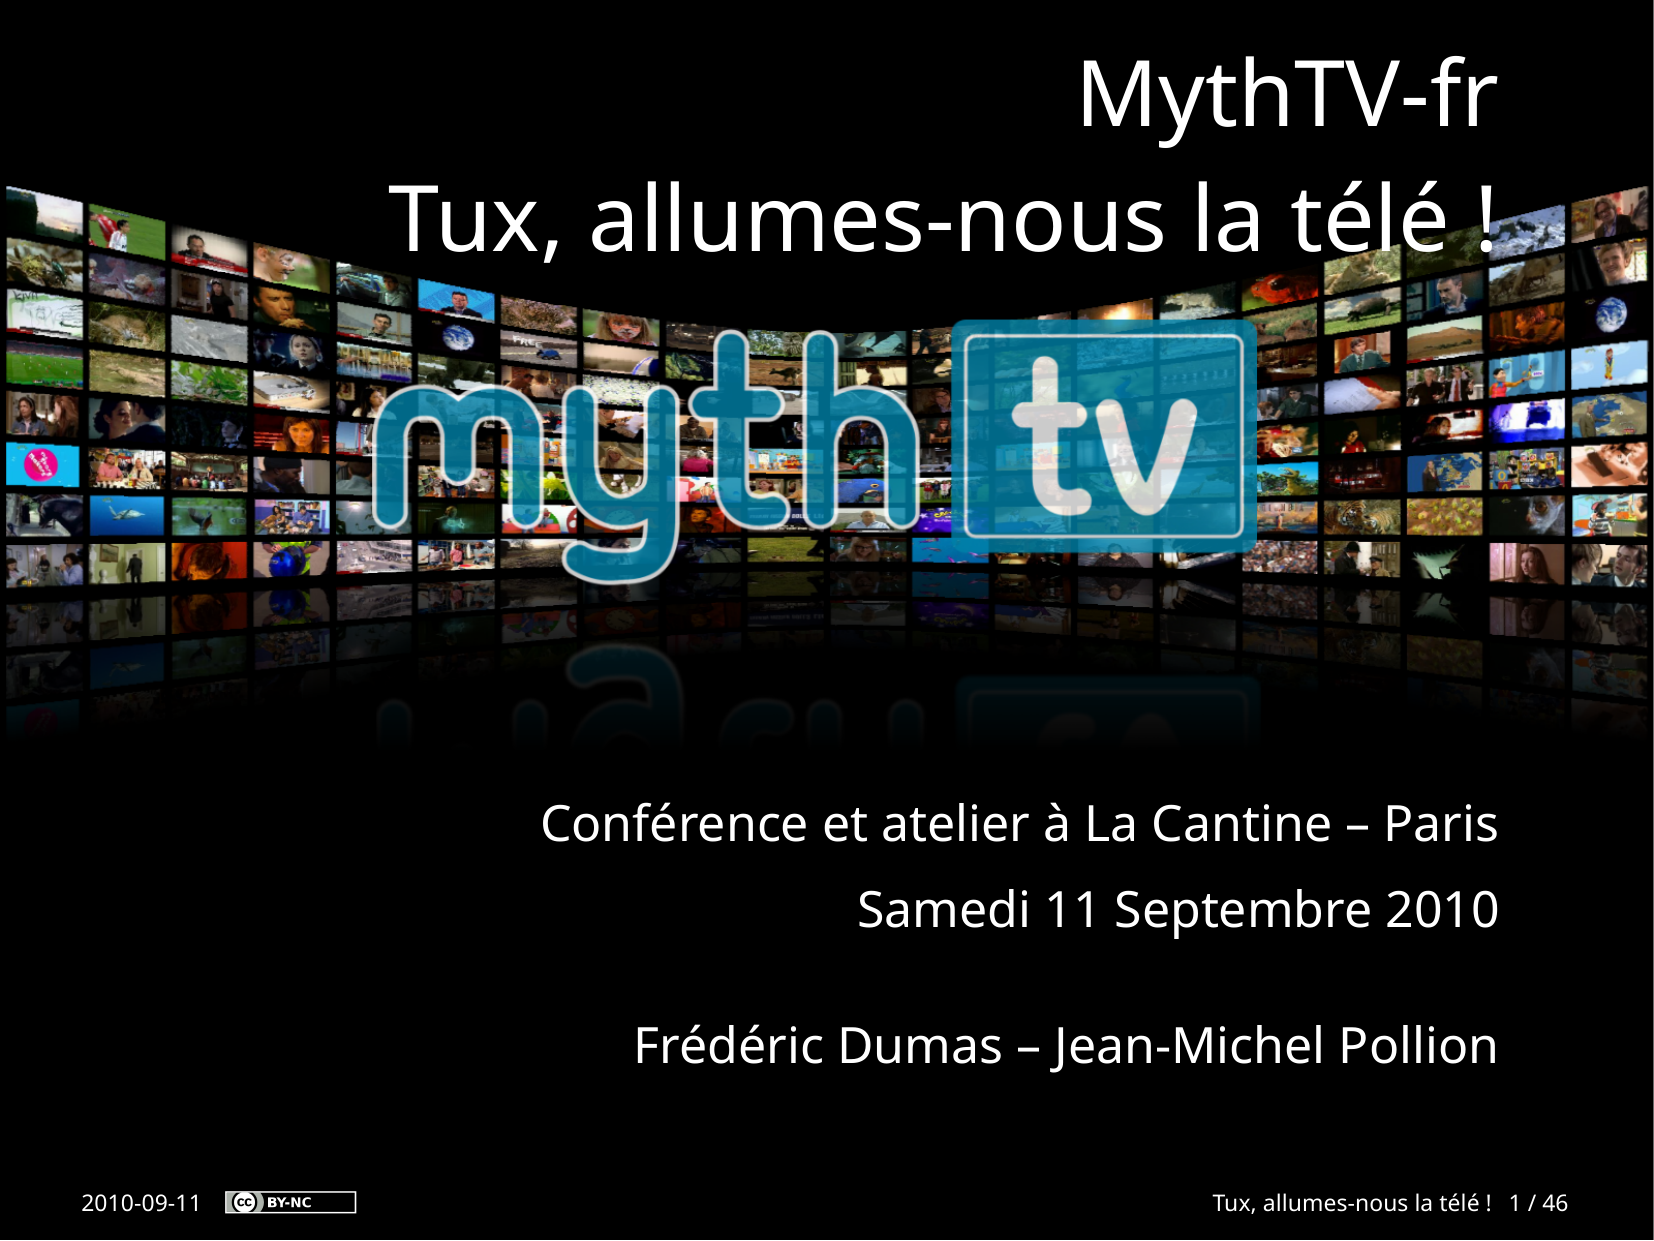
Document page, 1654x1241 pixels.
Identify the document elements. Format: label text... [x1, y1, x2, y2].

title MythTV-fr Tux, allumes-nous la télé ! [82, 47, 1501, 259]
picture [0, 0, 1654, 1240]
list Conférence et atelier à La Cantine – Paris Samedi 11 Septembre 2010 Frédéric Dumas – Jean-Michel Pollion [150, 787, 1501, 1148]
